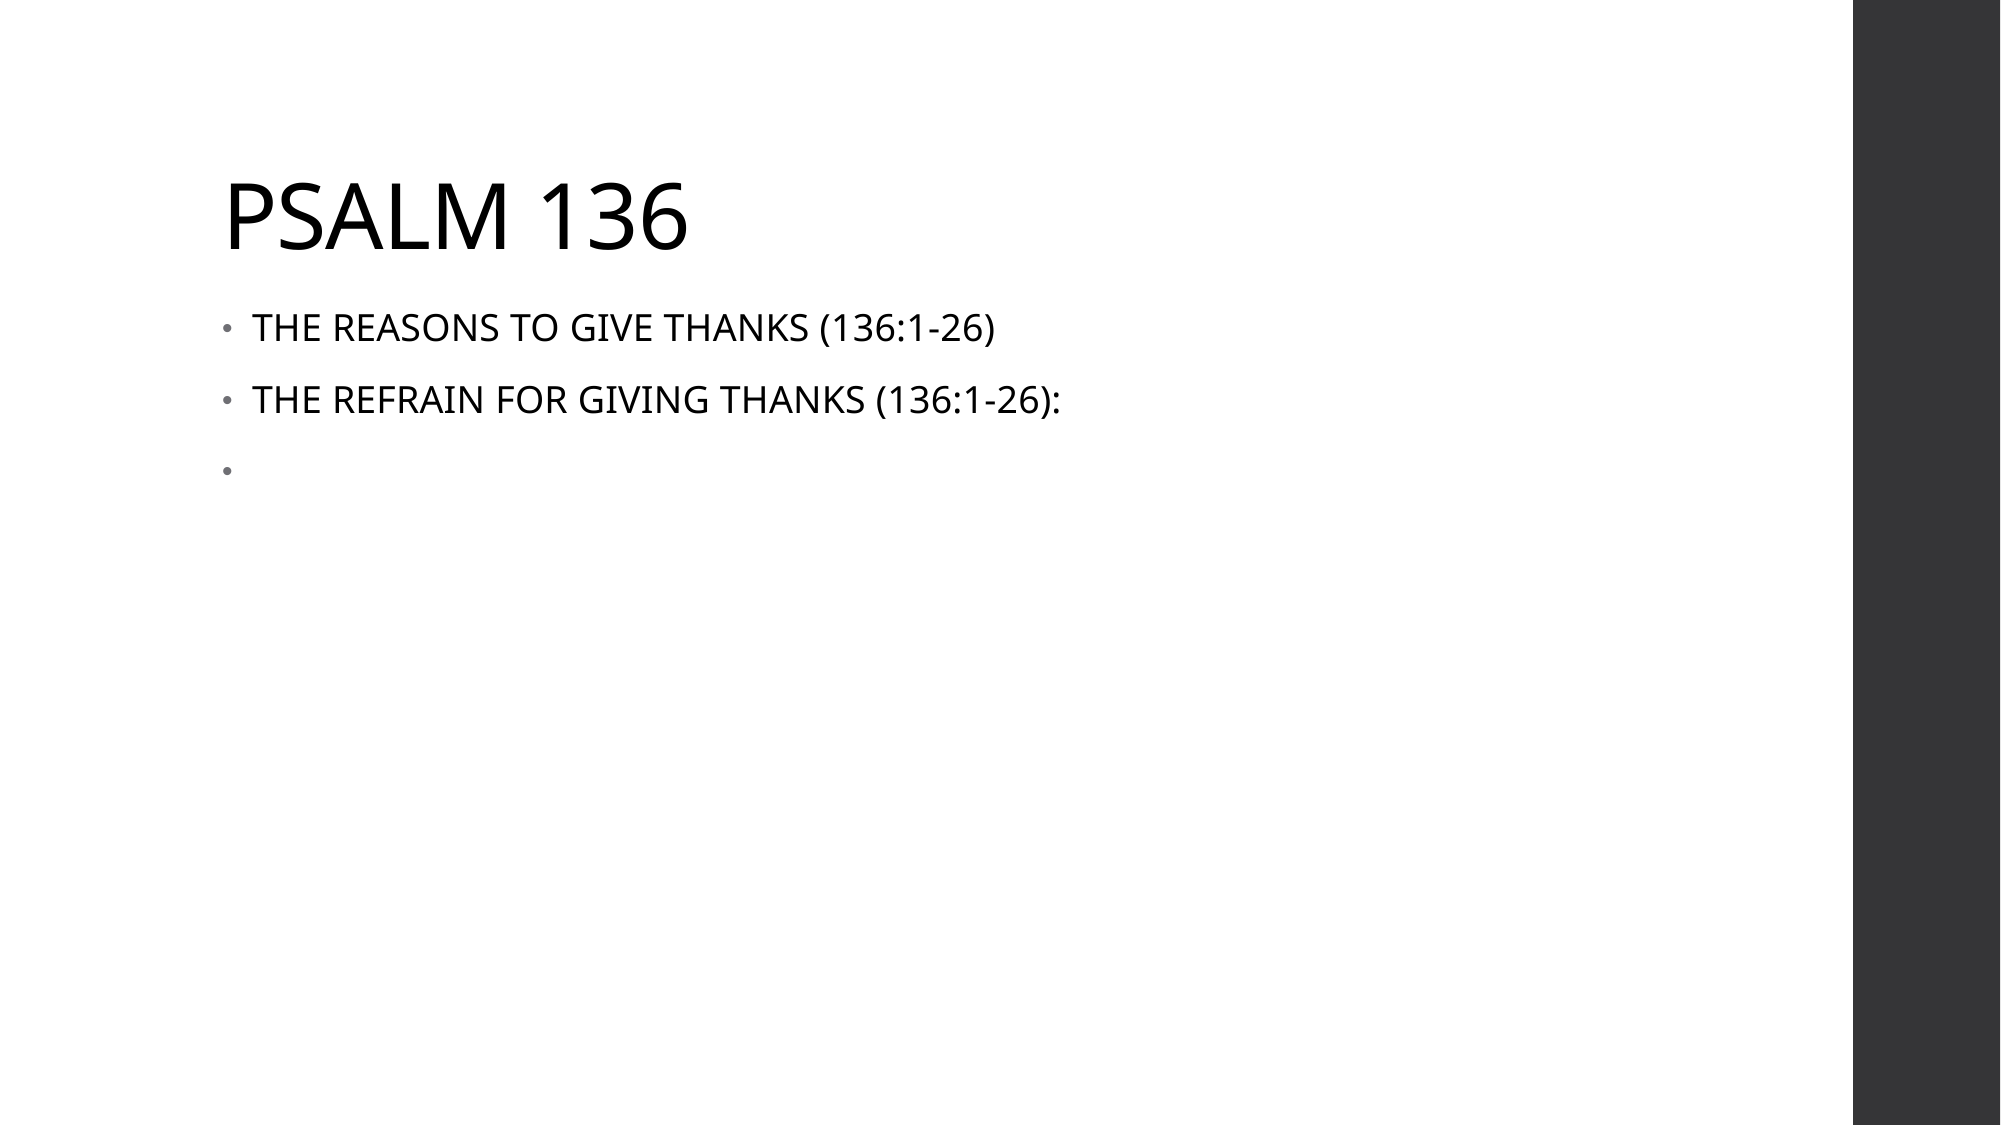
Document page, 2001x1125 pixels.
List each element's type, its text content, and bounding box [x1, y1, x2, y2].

title PSALM 136 [206, 60, 1797, 278]
list THE REASONS TO GIVE THANKS (136:1-26) THE REFRAIN FOR GIVING THANKS (136:1-26): [206, 299, 1617, 1014]
